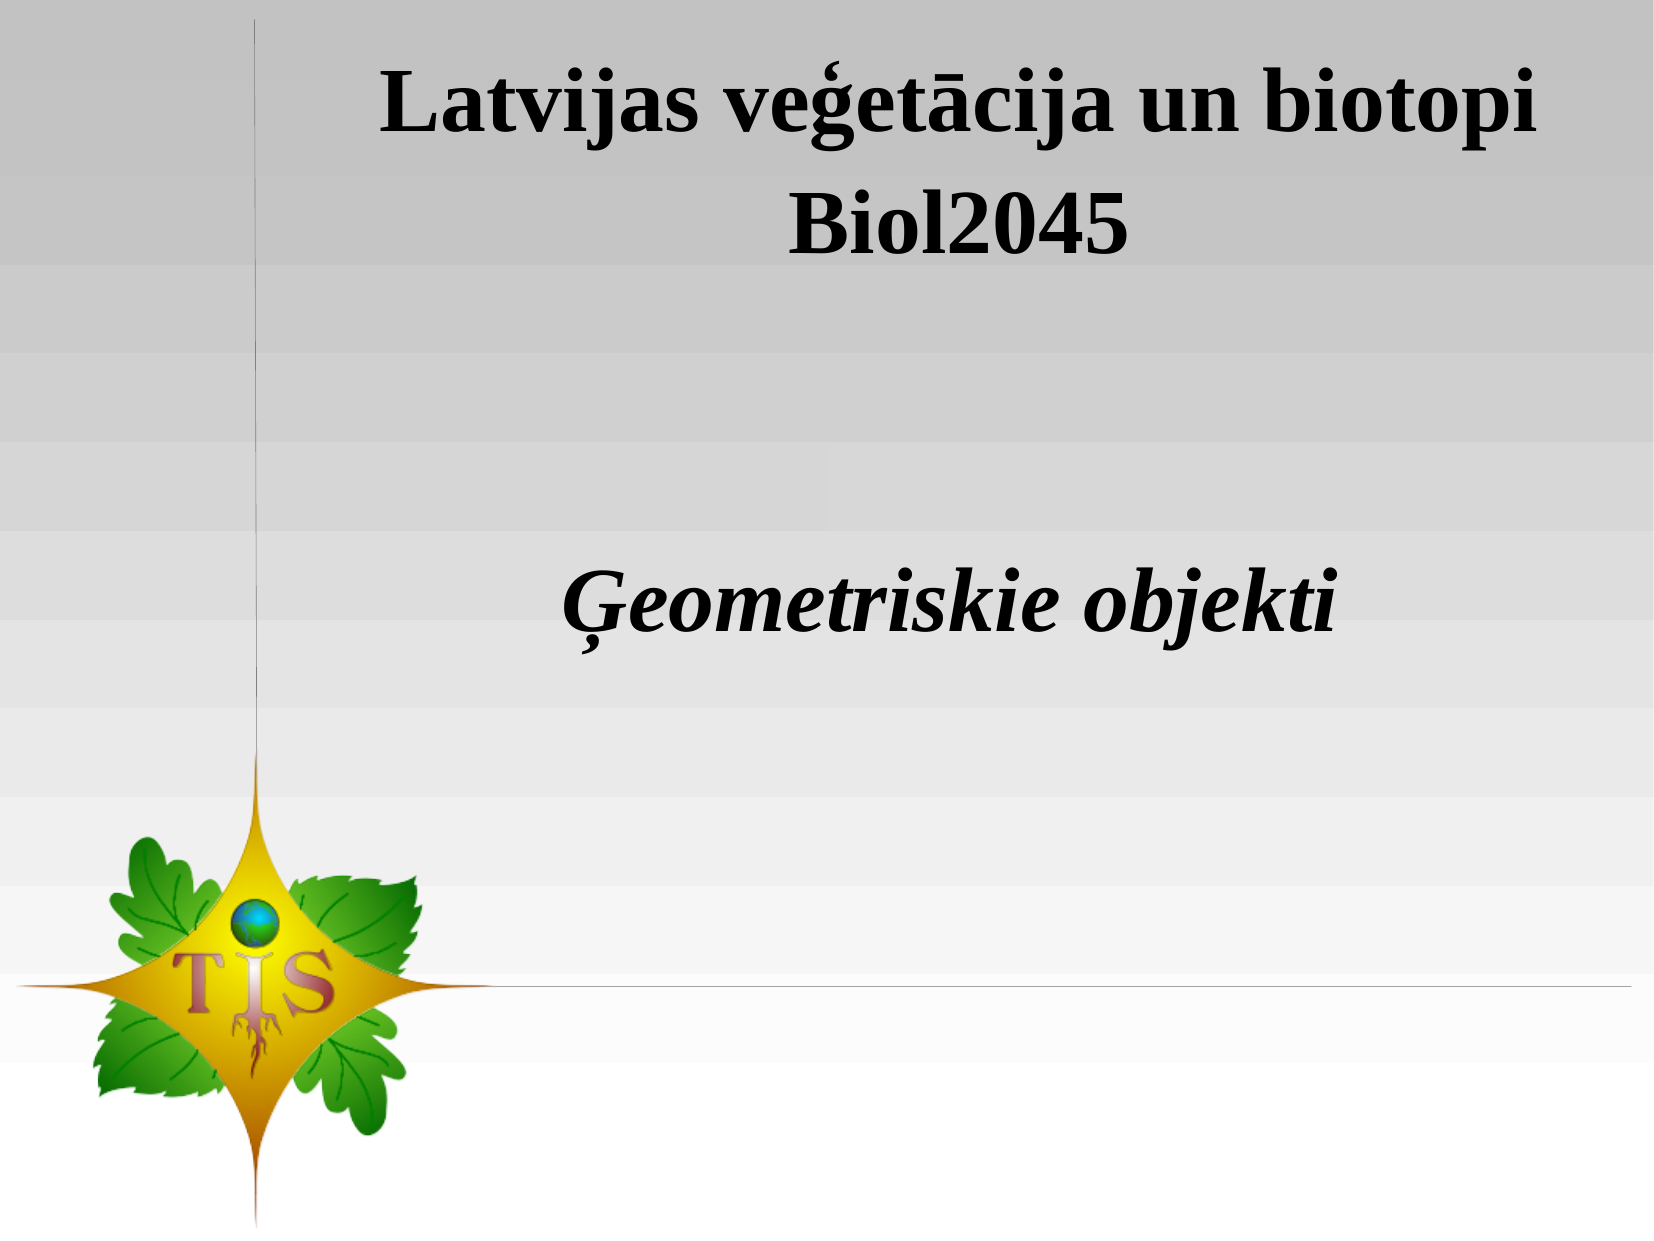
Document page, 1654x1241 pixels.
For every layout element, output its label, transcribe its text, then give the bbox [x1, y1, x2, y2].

title Ģeometriskie objekti [295, 324, 1607, 857]
picture [0, 0, 1654, 1241]
